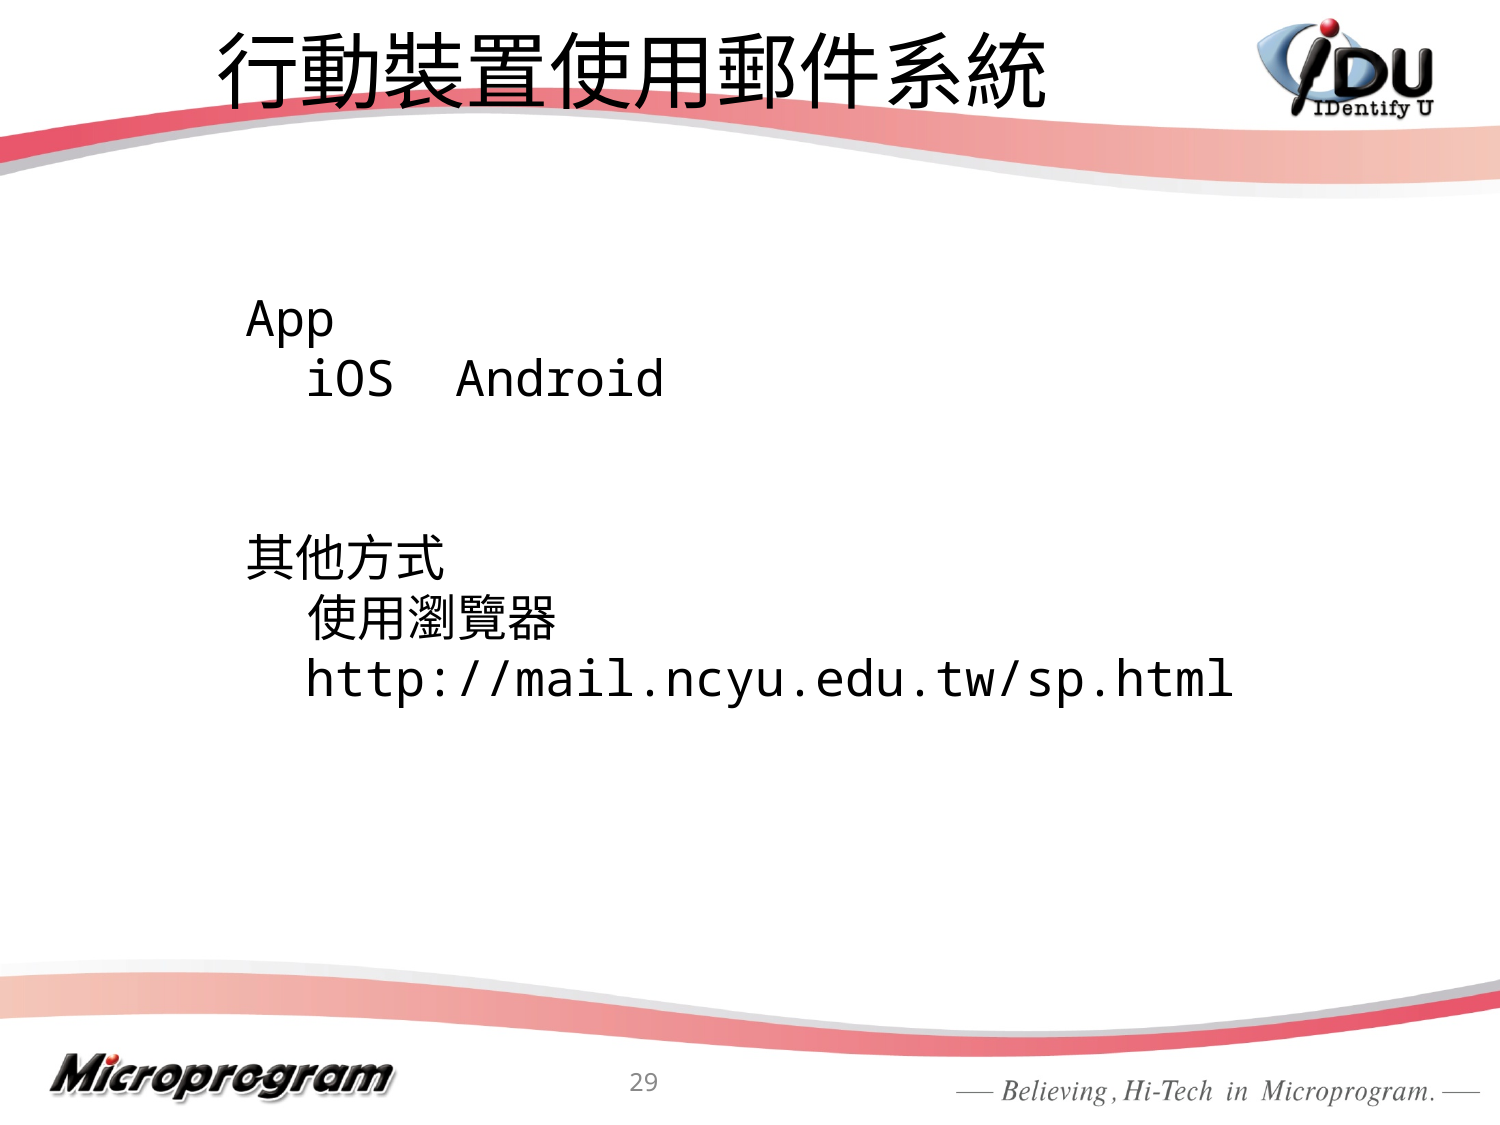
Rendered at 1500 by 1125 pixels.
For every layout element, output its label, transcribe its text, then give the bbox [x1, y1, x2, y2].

title 行動裝置使用郵件系統 [35, 11, 1231, 118]
text_box App iOS Android 其他方式 使用瀏覽器 http://mail.ncyu.edu.tw/sp.html [230, 278, 1270, 714]
text_box [468, 1053, 819, 1114]
